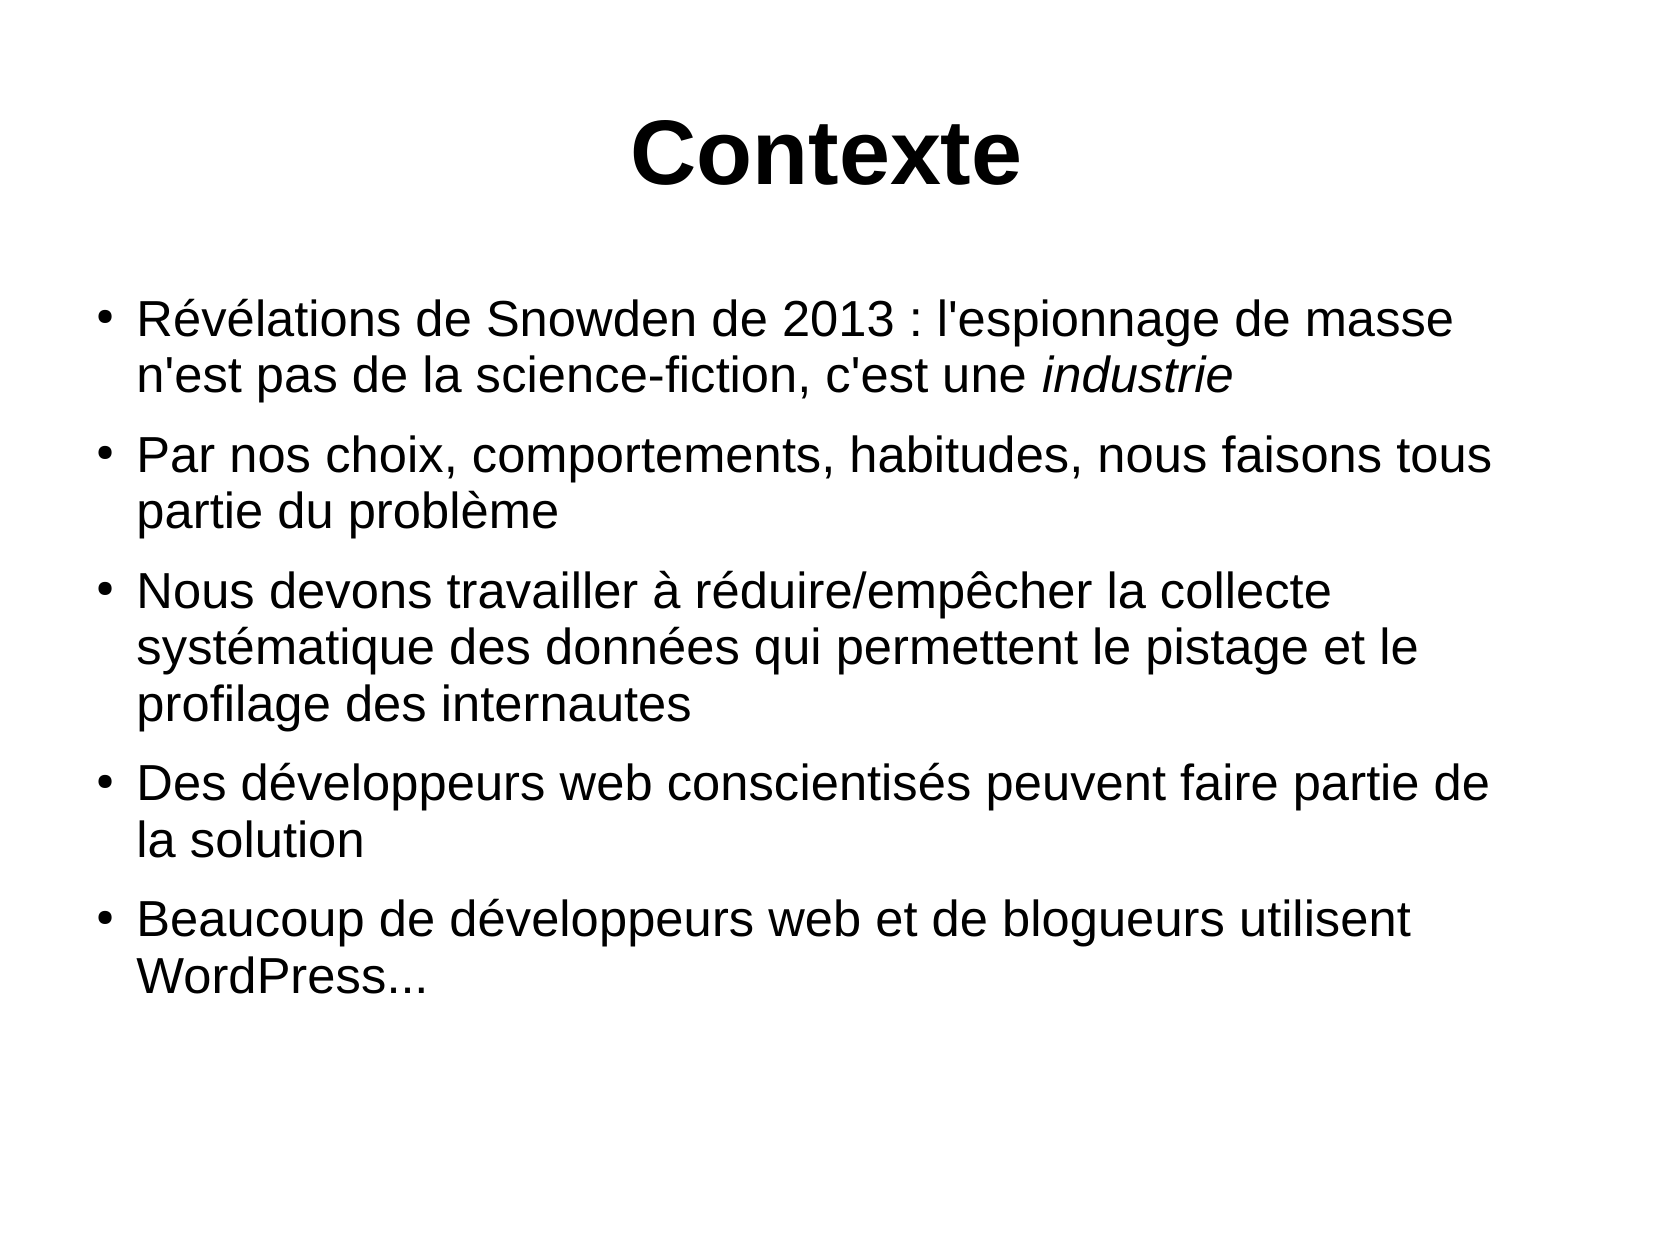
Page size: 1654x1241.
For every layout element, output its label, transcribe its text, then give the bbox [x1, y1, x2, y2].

list Révélations de Snowden de 2013 : l'espionnage de masse n'est pas de la science-fiction, c'est une industrie Par nos choix, comportements, habitudes, nous faisons tous partie du problème Nous devons travailler à réduire/empêcher la collecte systématique des données qui permettent le pistage et le profilage des internautes Des développeurs web conscientisés peuvent faire partie de la solution Beaucoup de développeurs web et de blogueurs utilisent WordPress... [82, 290, 1538, 1010]
title Contexte [82, 49, 1571, 257]
